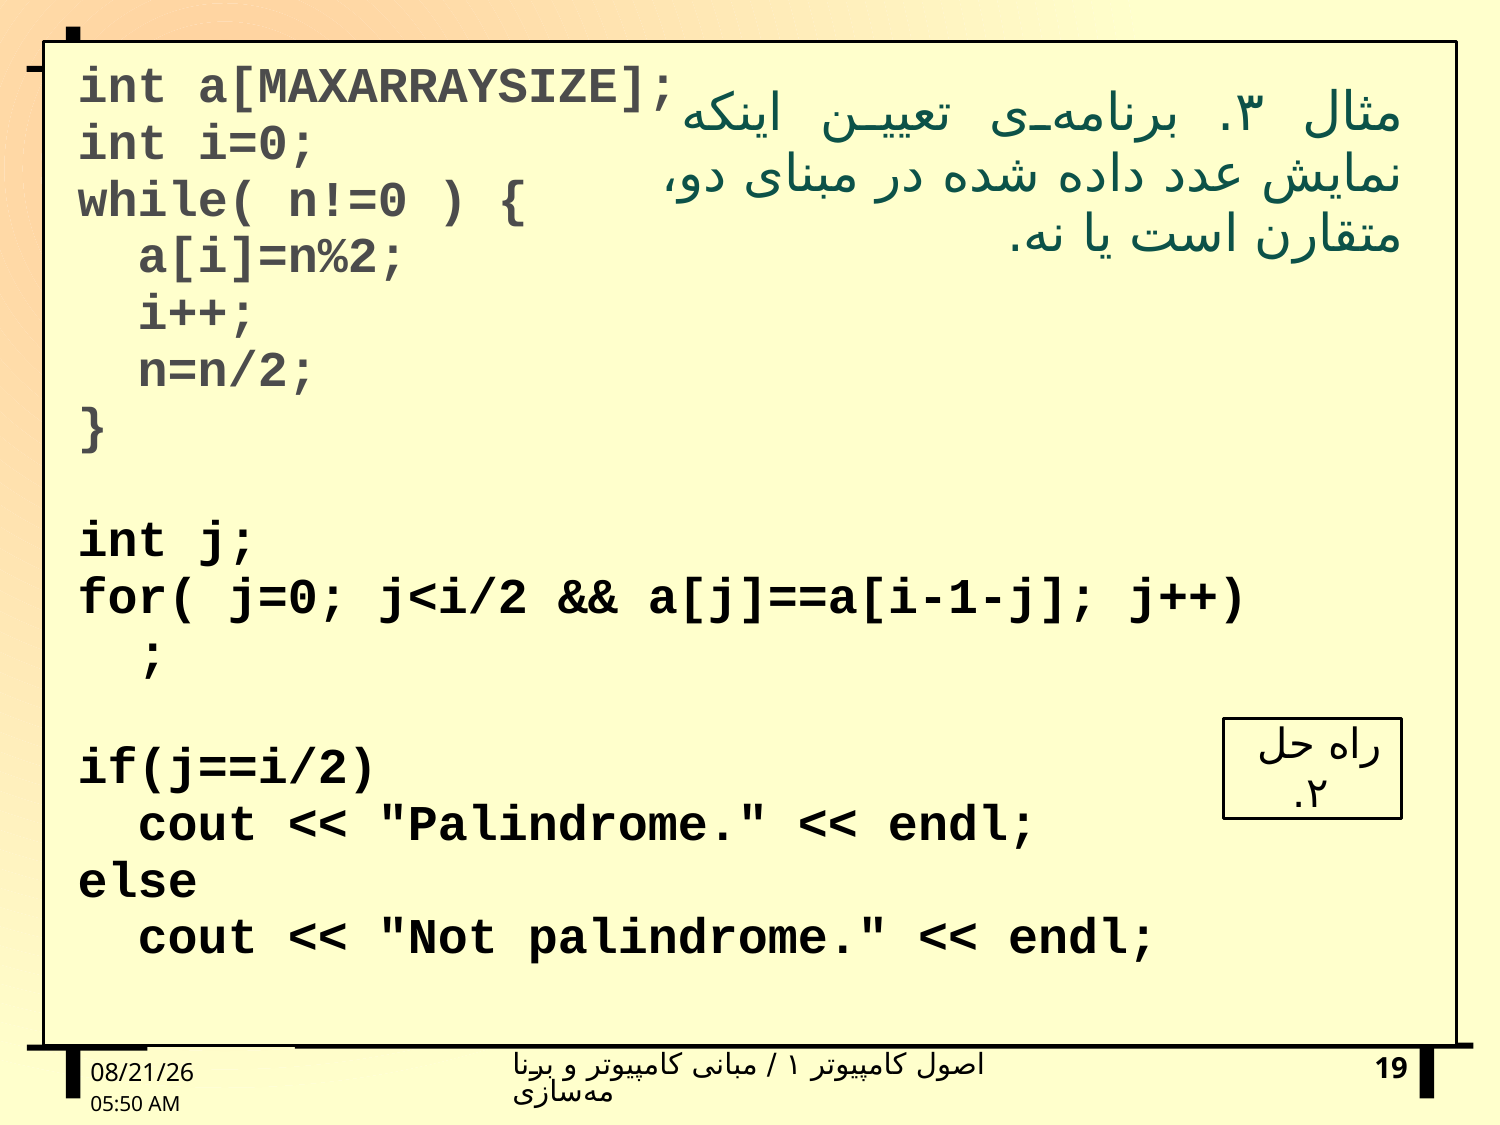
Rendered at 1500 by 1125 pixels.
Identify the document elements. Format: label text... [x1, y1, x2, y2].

list int a[MAXARRAYSIZE]; int i=0; while( n!=0 ) { a[i]=n%2; i++; n=n/2; } int j; for( j=0; j<i/2 && a[j]==a[i-1-j]; j++) ; if(j==i/2) cout << "Palindrome." << endl; else cout << "Not palindrome." << endl; [43, 41, 1457, 1046]
list مثال ۳. برنامه‌ی تعیین اینکه نمایش عدد داده شده در مبنای دو، متقارن است یا نه. [661, 80, 1457, 247]
list راه حل ۲. [1223, 718, 1402, 790]
